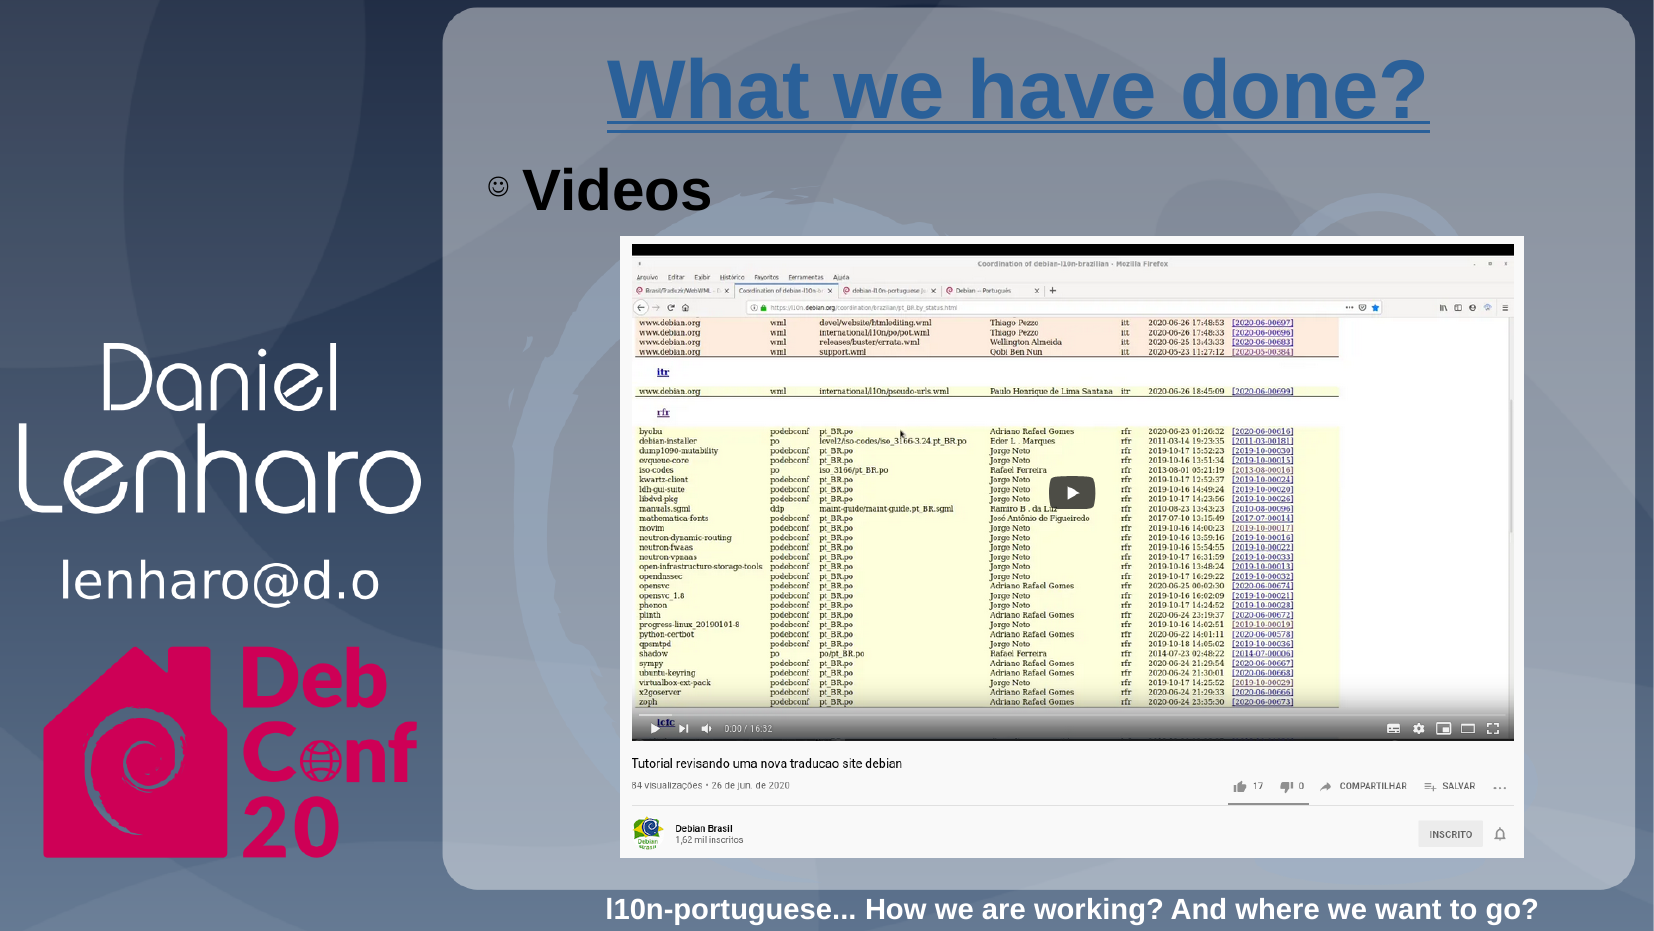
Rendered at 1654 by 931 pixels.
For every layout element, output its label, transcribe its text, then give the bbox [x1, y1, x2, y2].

text_box l10n-portuguese... How we are working? And where we want to go? [590, 885, 1654, 931]
text_box Videos [472, 150, 1565, 621]
title What we have done? [501, 11, 1536, 150]
picture [0, 0, 1654, 931]
